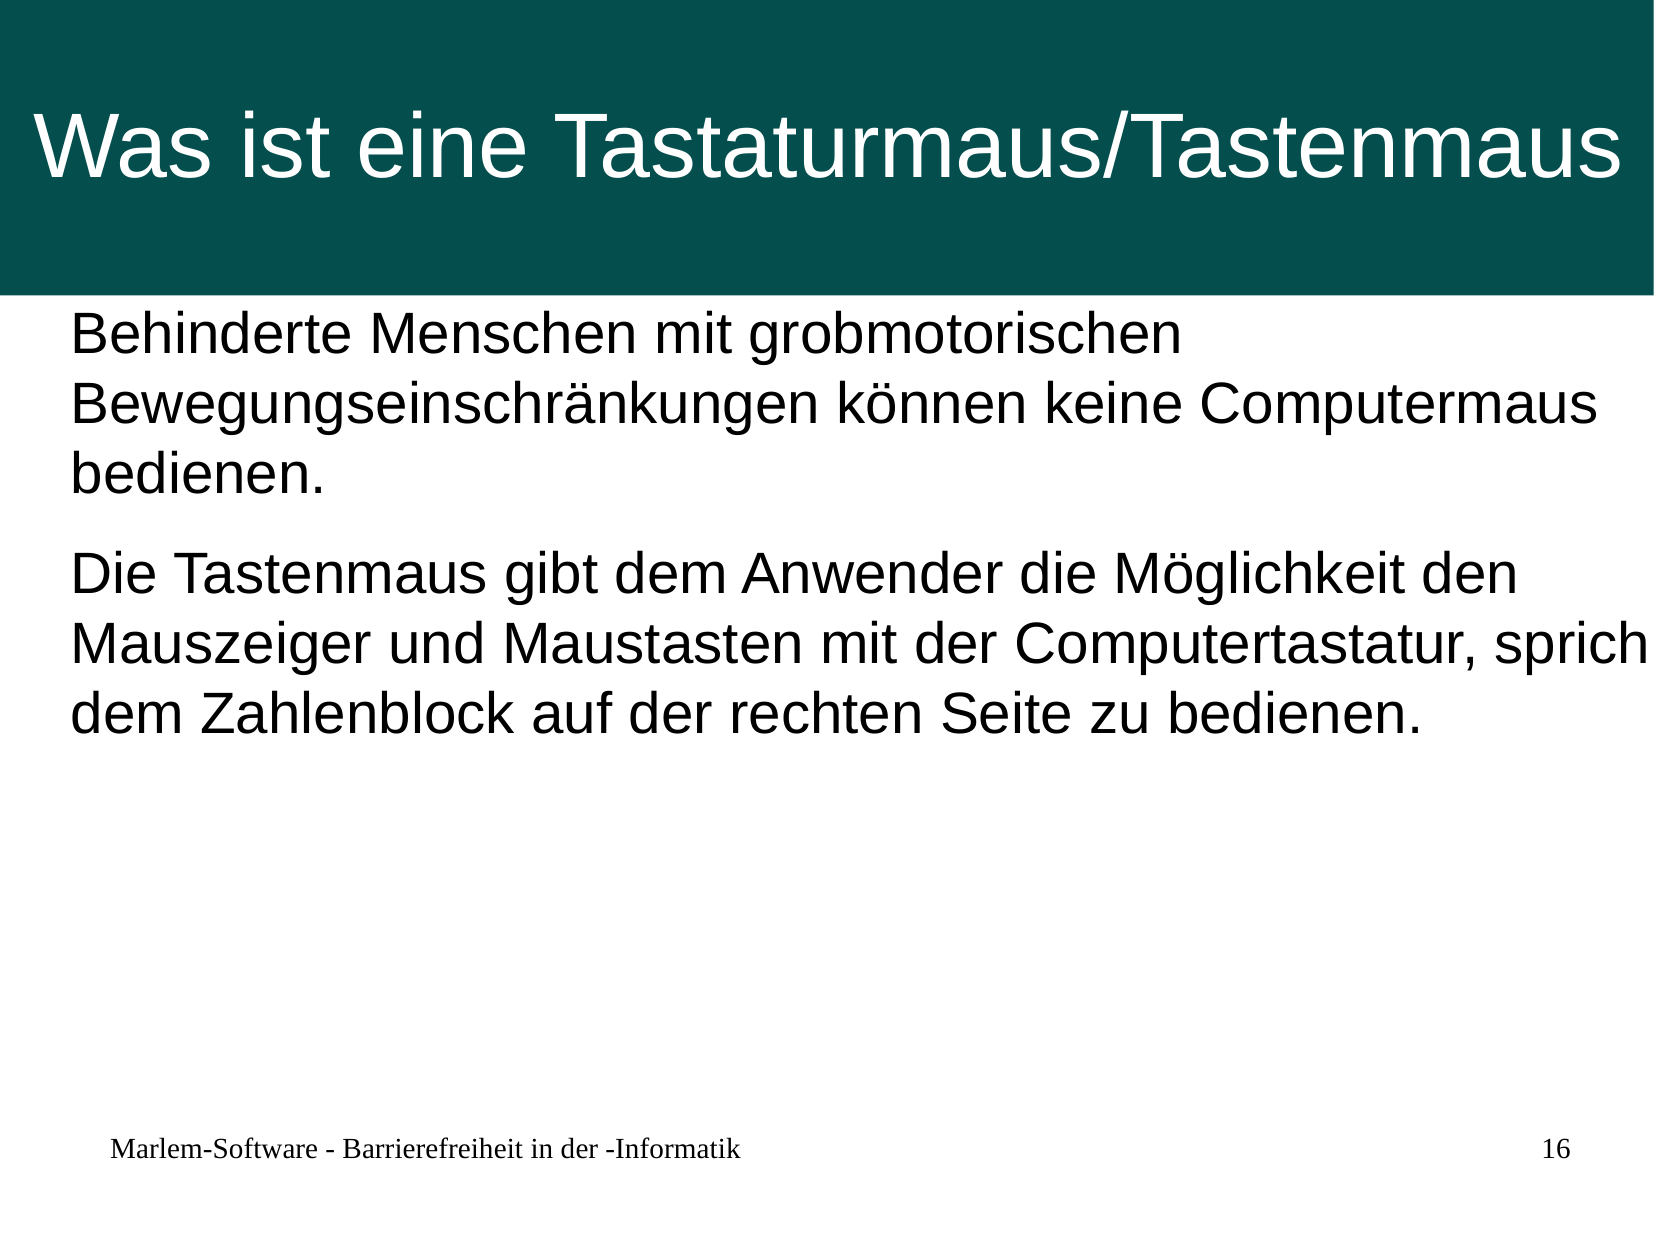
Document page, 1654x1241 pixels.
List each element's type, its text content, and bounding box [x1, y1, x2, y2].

list Behinderte Menschen mit grobmotorischen Bewegungseinschränkungen können keine Computermaus bedienen. Die Tastenmaus gibt dem Anwender die Möglichkeit den Mauszeiger und Maustasten mit der Computertastatur, sprich dem Zahlenblock auf der rechten Seite zu bedienen. [0, 295, 1654, 1063]
title Was ist eine Tastaturmaus/Tastenmaus [0, 0, 1654, 295]
